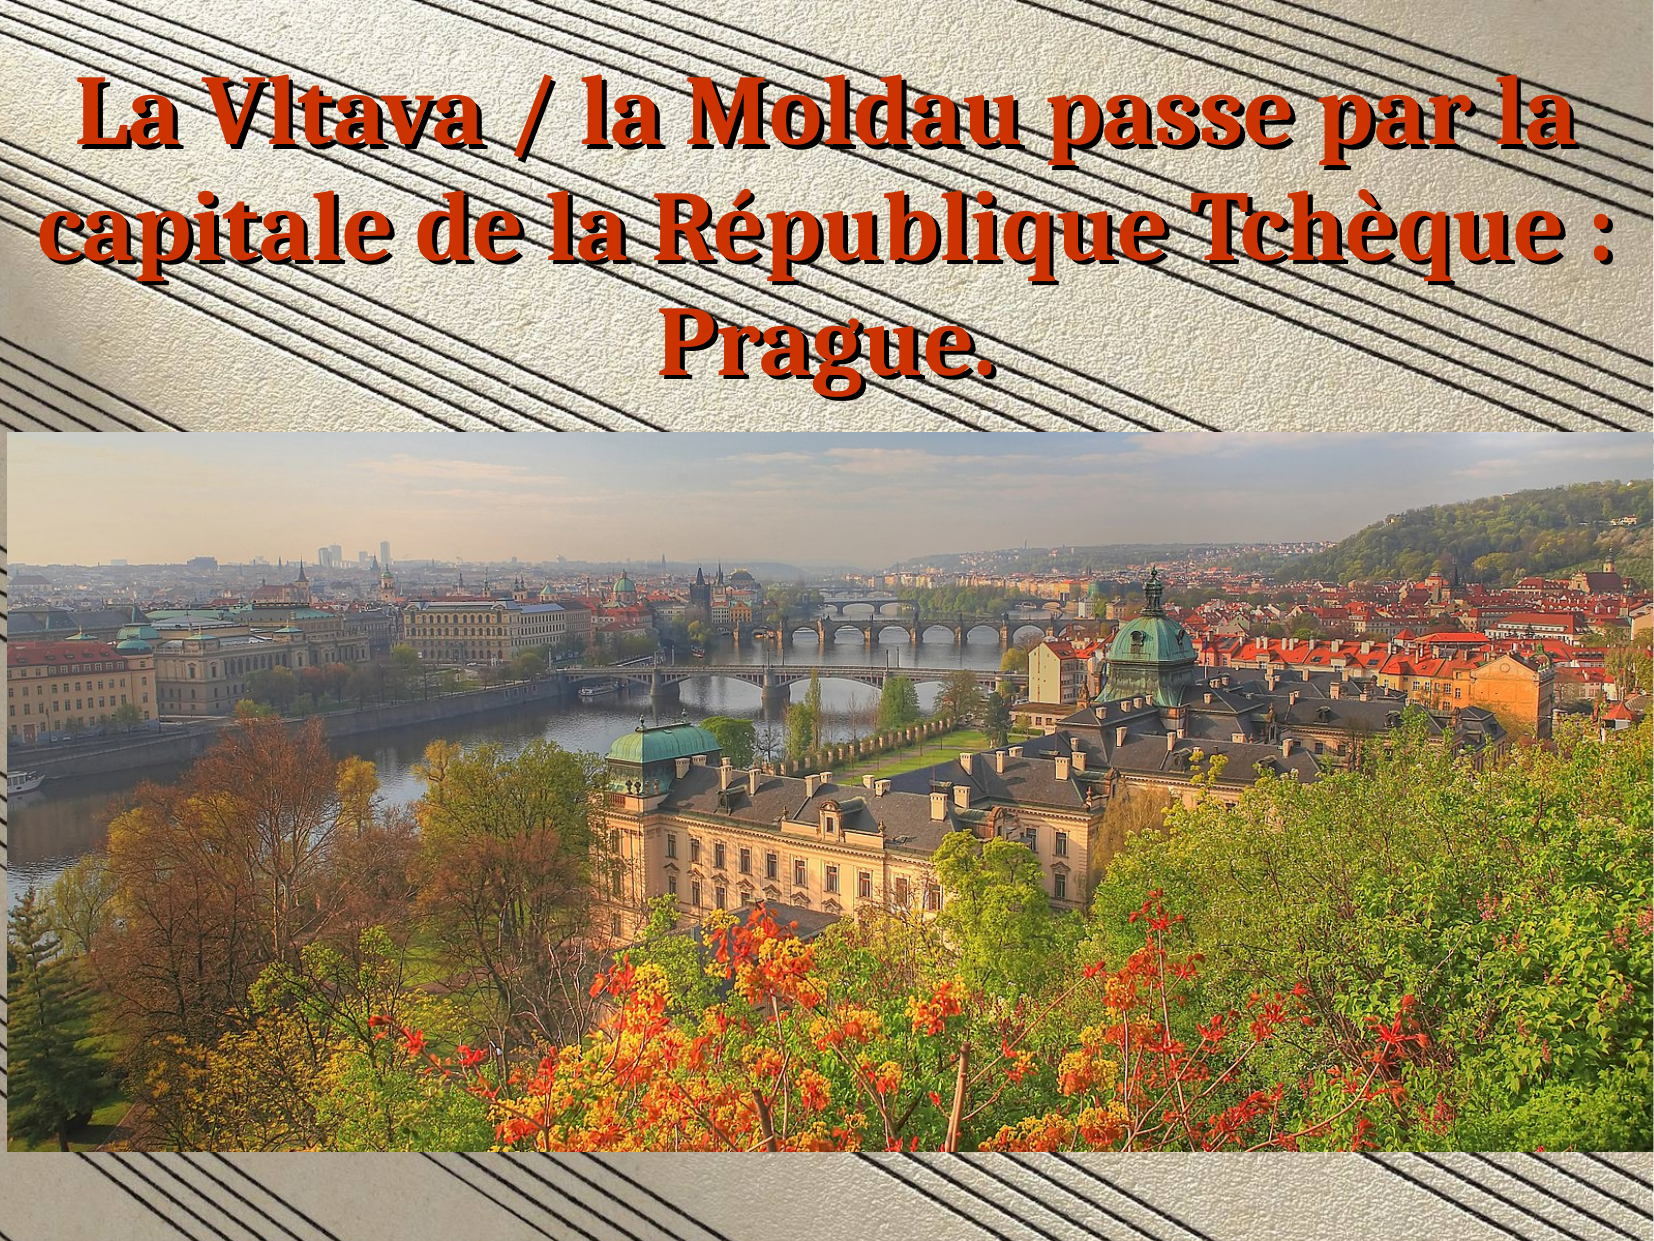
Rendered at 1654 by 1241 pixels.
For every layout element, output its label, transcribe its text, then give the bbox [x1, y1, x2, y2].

picture [0, 432, 1654, 1241]
picture [0, 0, 1654, 47]
text_box La Vltava / la Moldau passe par la capitale de la République Tchèque : Prague. [0, 47, 1654, 591]
